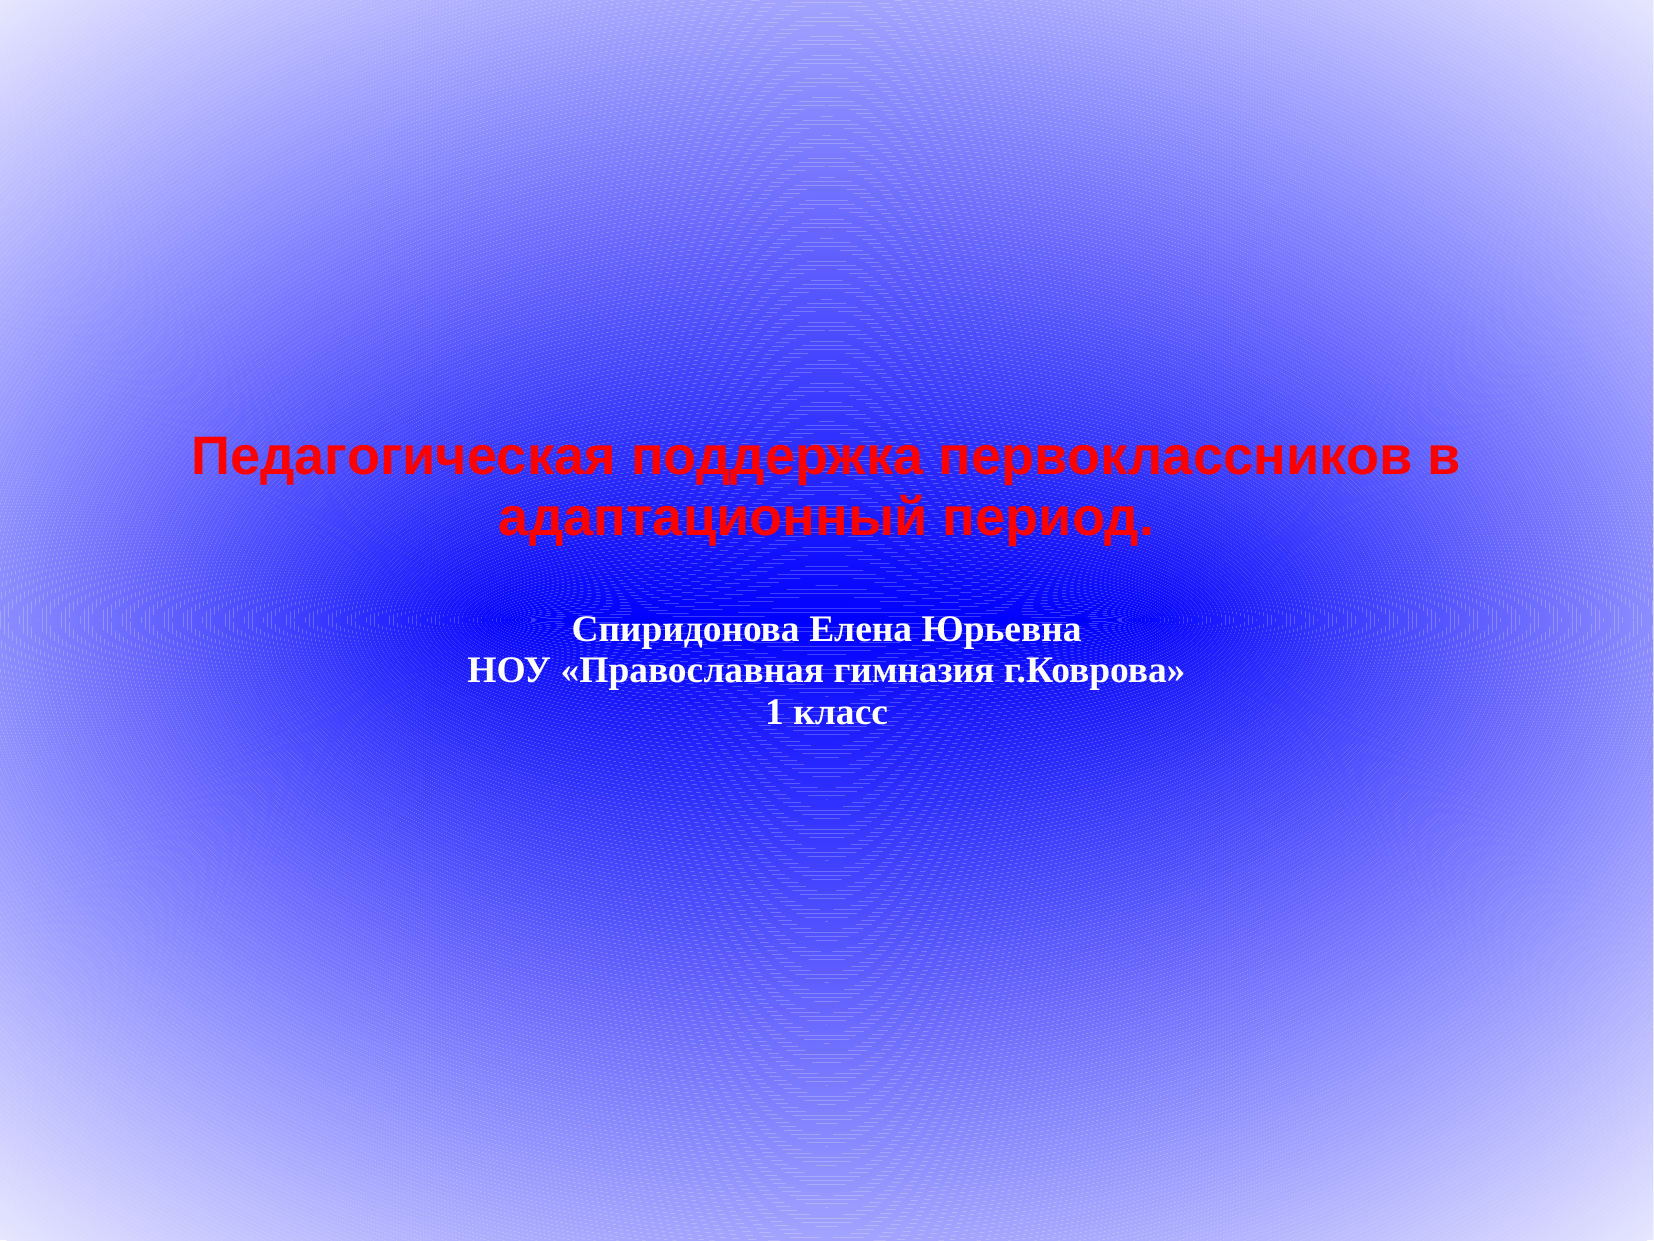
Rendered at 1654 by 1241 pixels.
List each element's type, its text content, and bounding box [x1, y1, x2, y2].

subtitle Педагогическая поддержка первоклассников в адаптационный период. Спиридонова Елена Юрьевна НОУ «Православная гимназия г.Коврова» 1 класс [82, 49, 1571, 1109]
